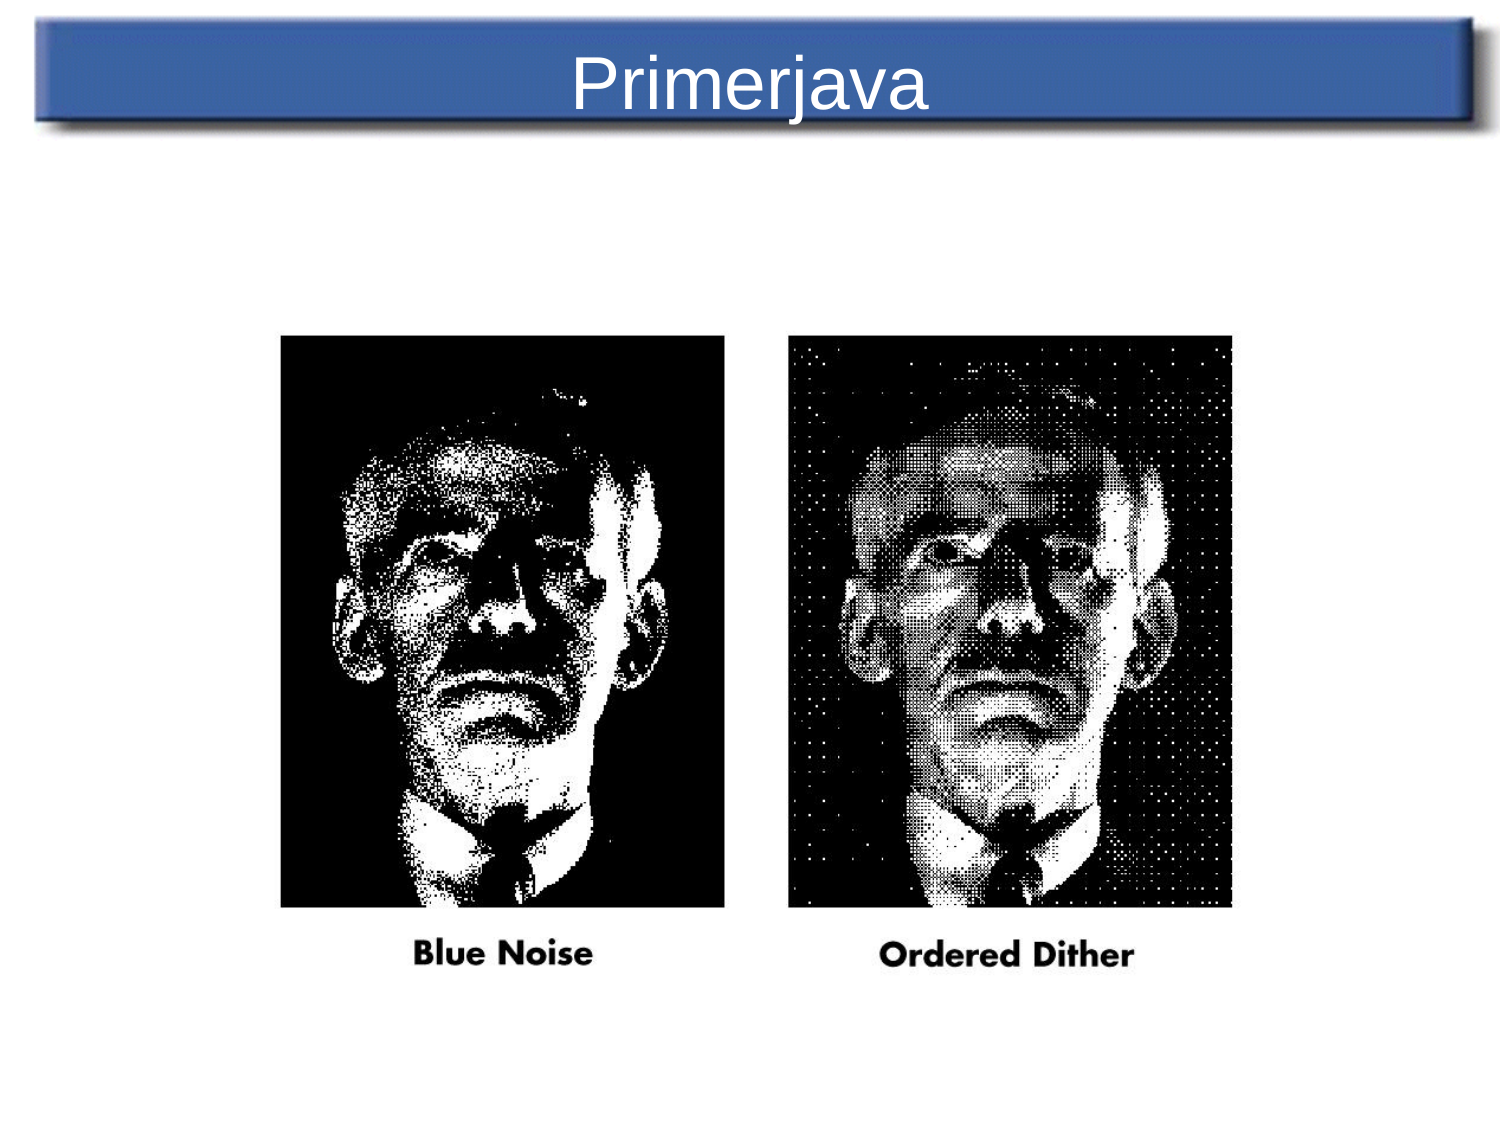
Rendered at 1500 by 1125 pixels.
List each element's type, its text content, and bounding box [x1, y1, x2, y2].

picture [33, 14, 1500, 141]
picture [237, 312, 1263, 981]
title Primerjava [75, 26, 1426, 133]
